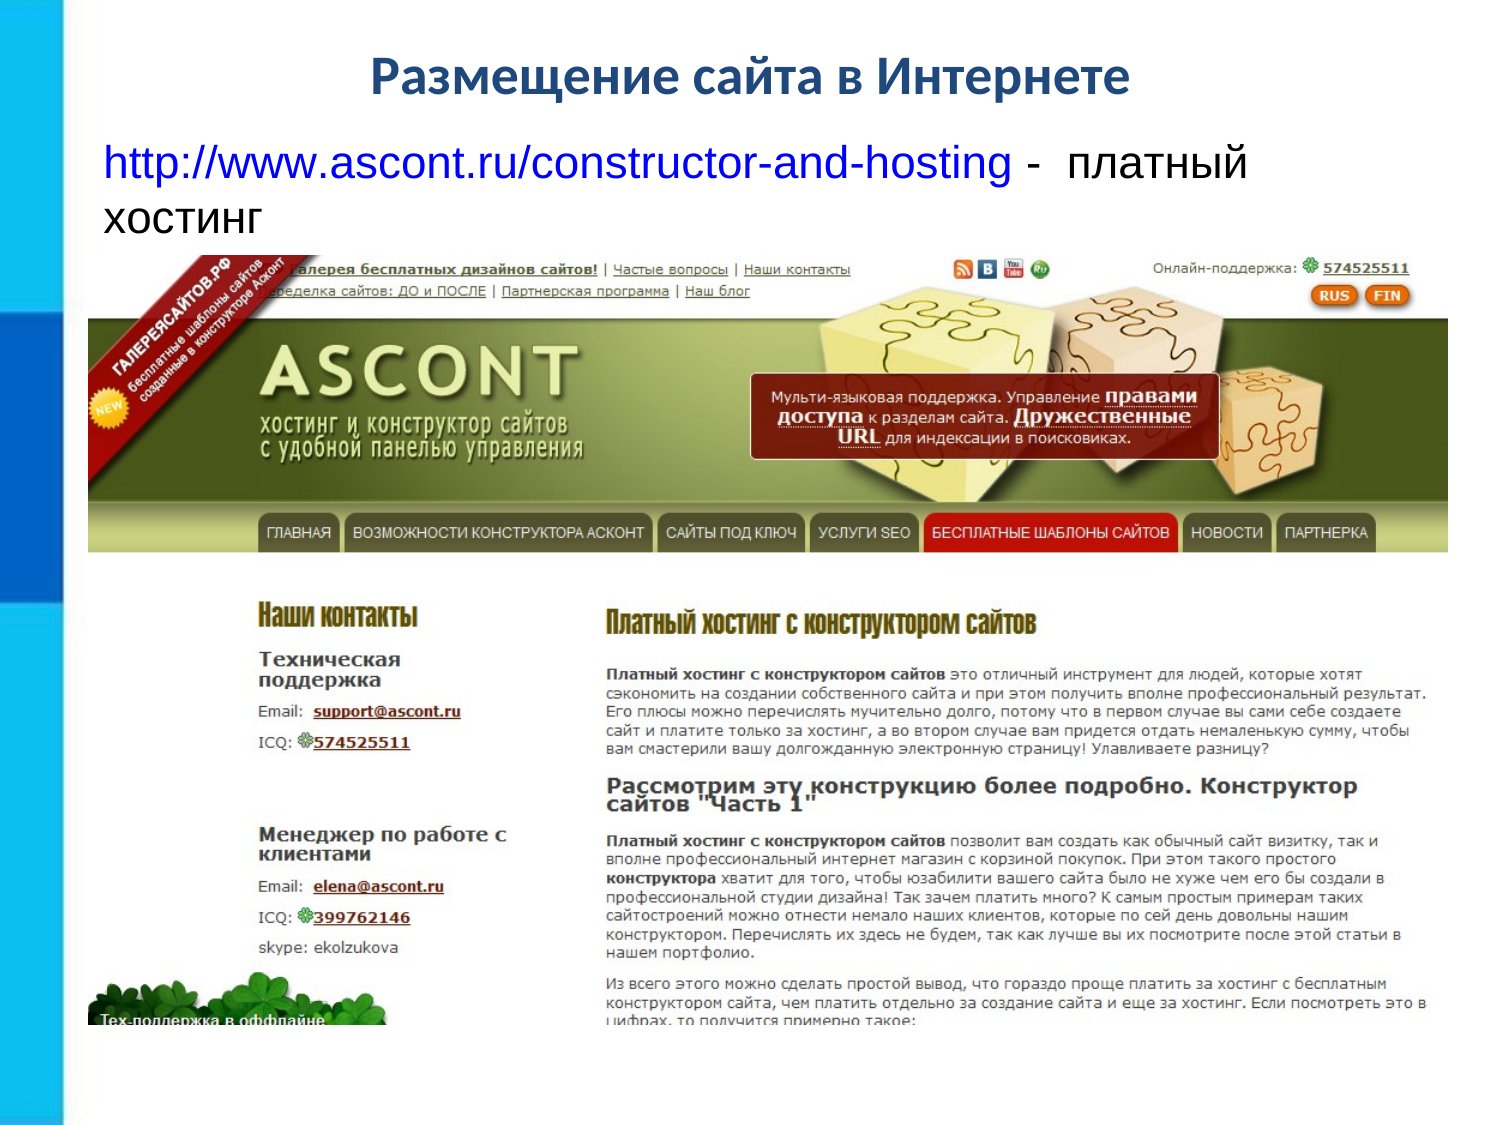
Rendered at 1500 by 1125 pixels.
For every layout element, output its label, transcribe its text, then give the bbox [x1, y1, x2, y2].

text_box Размещение сайта в Интернете [76, 31, 1425, 114]
text_box http://www.ascont.ru/constructor-and-hosting - платный хостинг [88, 125, 1459, 251]
picture [0, 0, 1500, 1125]
